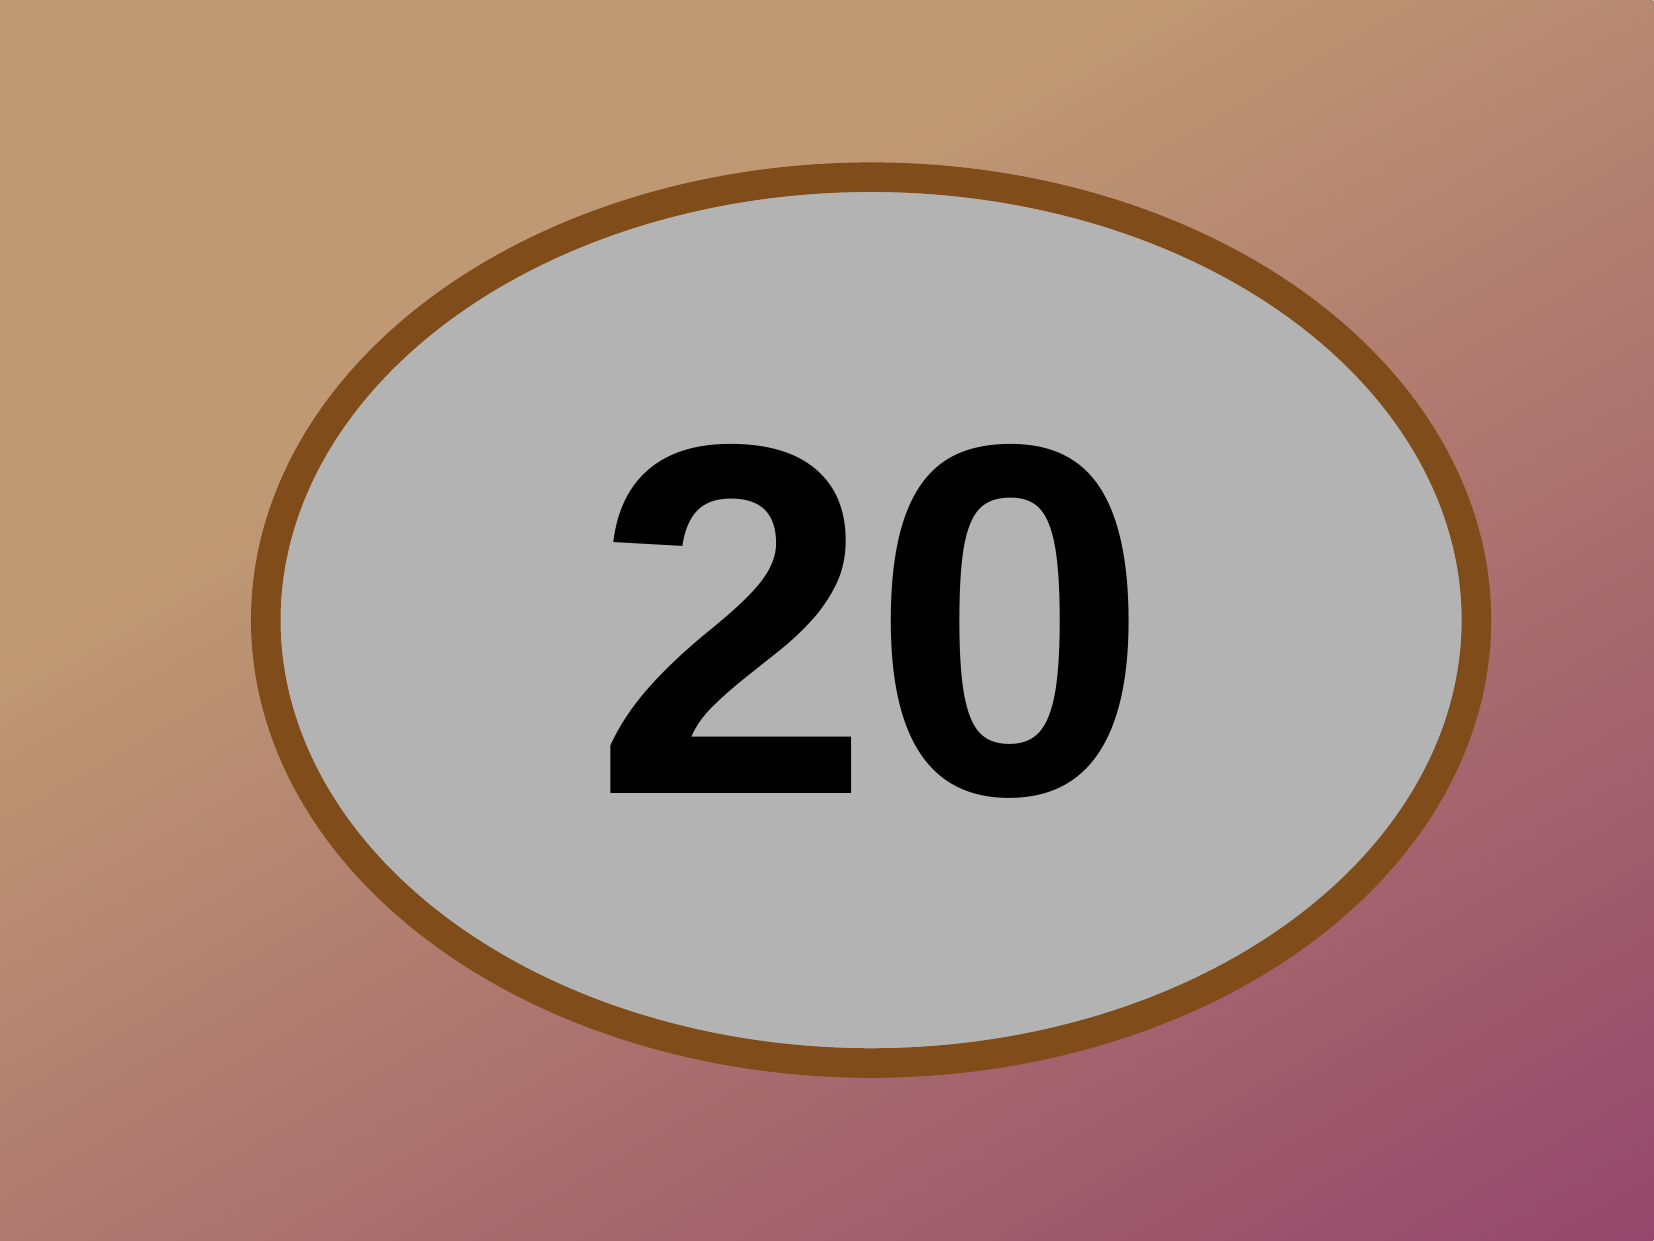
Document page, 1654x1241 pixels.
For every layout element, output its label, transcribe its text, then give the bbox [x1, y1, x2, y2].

text_box 20 [265, 177, 1477, 1064]
